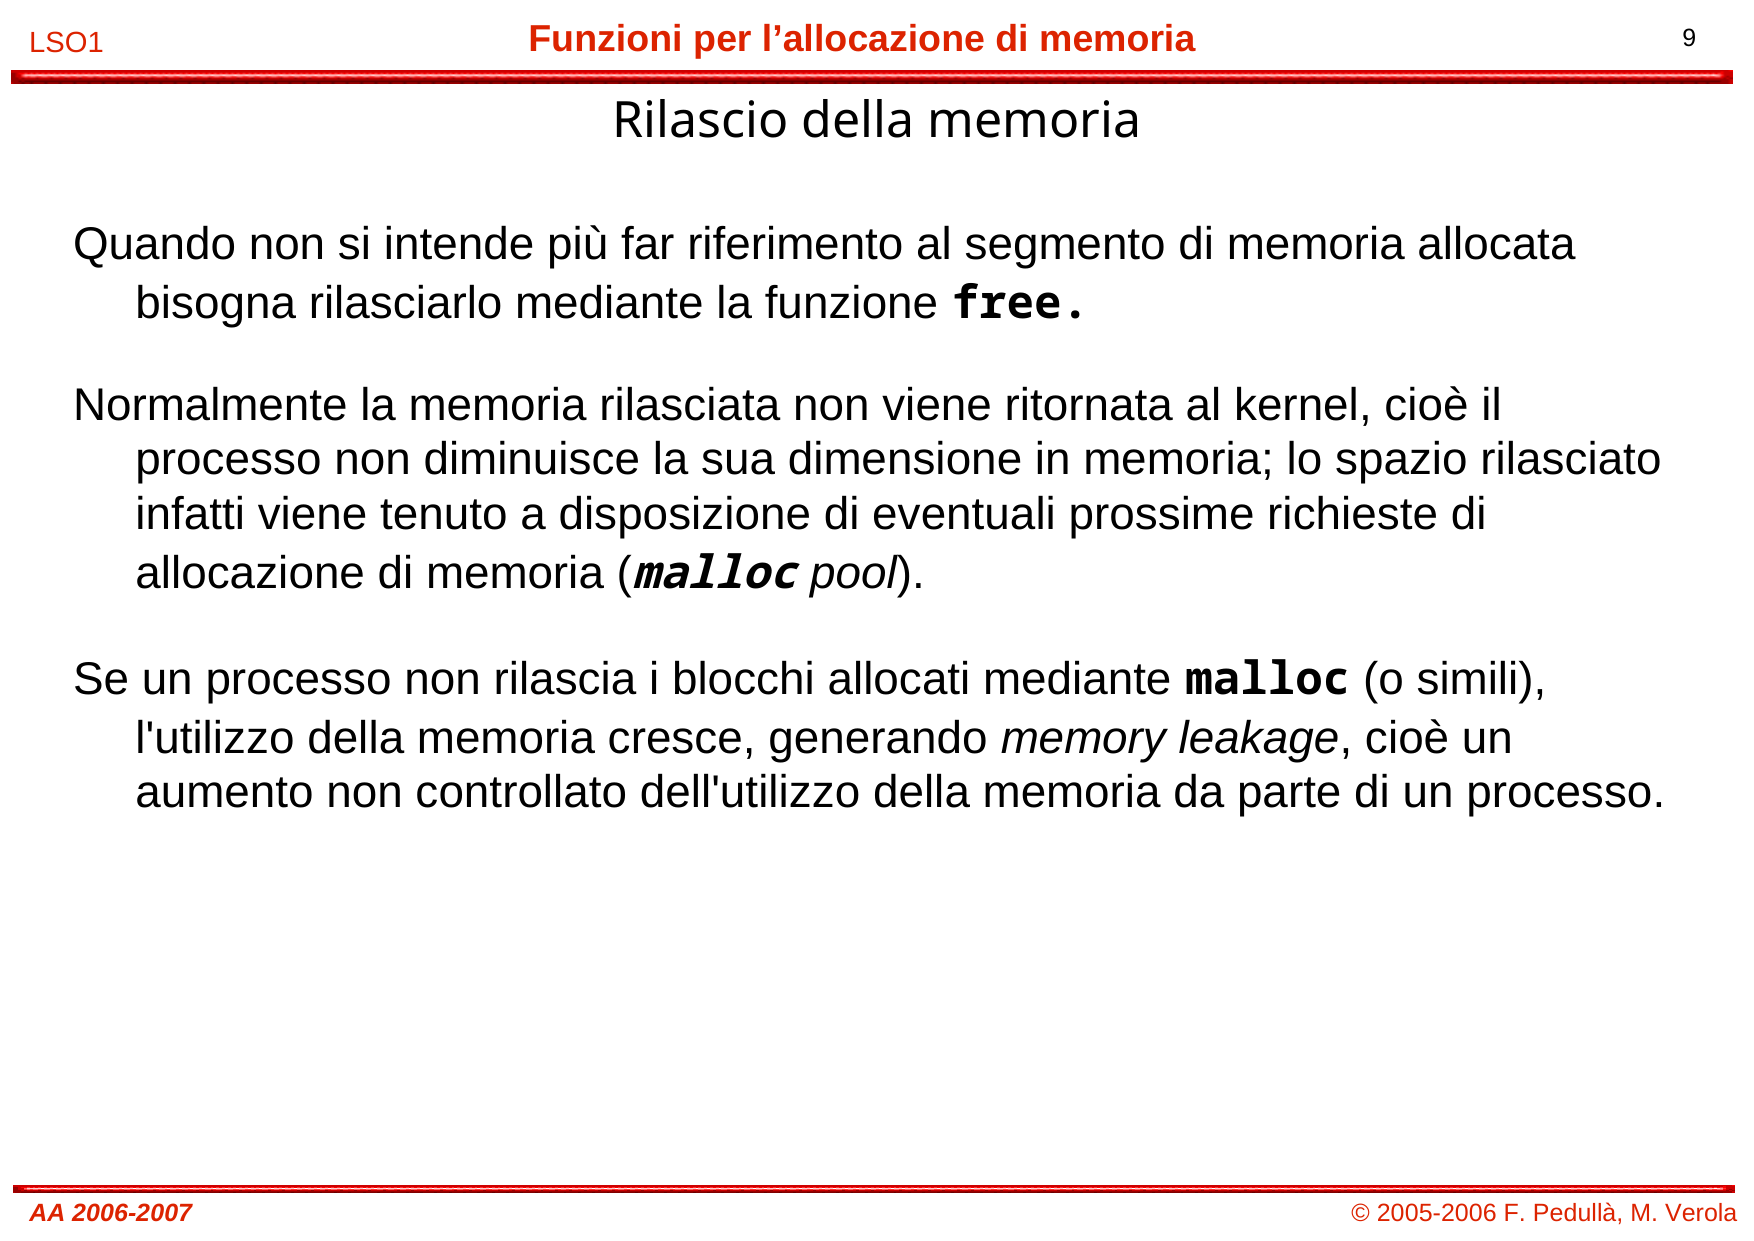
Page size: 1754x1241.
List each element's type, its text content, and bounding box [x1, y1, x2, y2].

picture [11, 70, 1733, 84]
picture [13, 1185, 1735, 1193]
title Rilascio della memoria [412, 72, 1342, 168]
list Quando non si intende più far riferimento al segmento di memoria allocata bisogna rilasciarlo mediante la funzione free. Normalmente la memoria rilasciata non viene ritornata al kernel, cioè il processo non diminuisce la sua dimensione in memoria; lo spazio rilasciato infatti viene tenuto a disposizione di eventuali prossime richieste di allocazione di memoria (malloc pool). Se un processo non rilascia i blocchi allocati mediante malloc (o simili), l'utilizzo della memoria cresce, generando memory leakage, cioè un aumento non controllato dell'utilizzo della memoria da parte di un processo. [58, 206, 1696, 1101]
